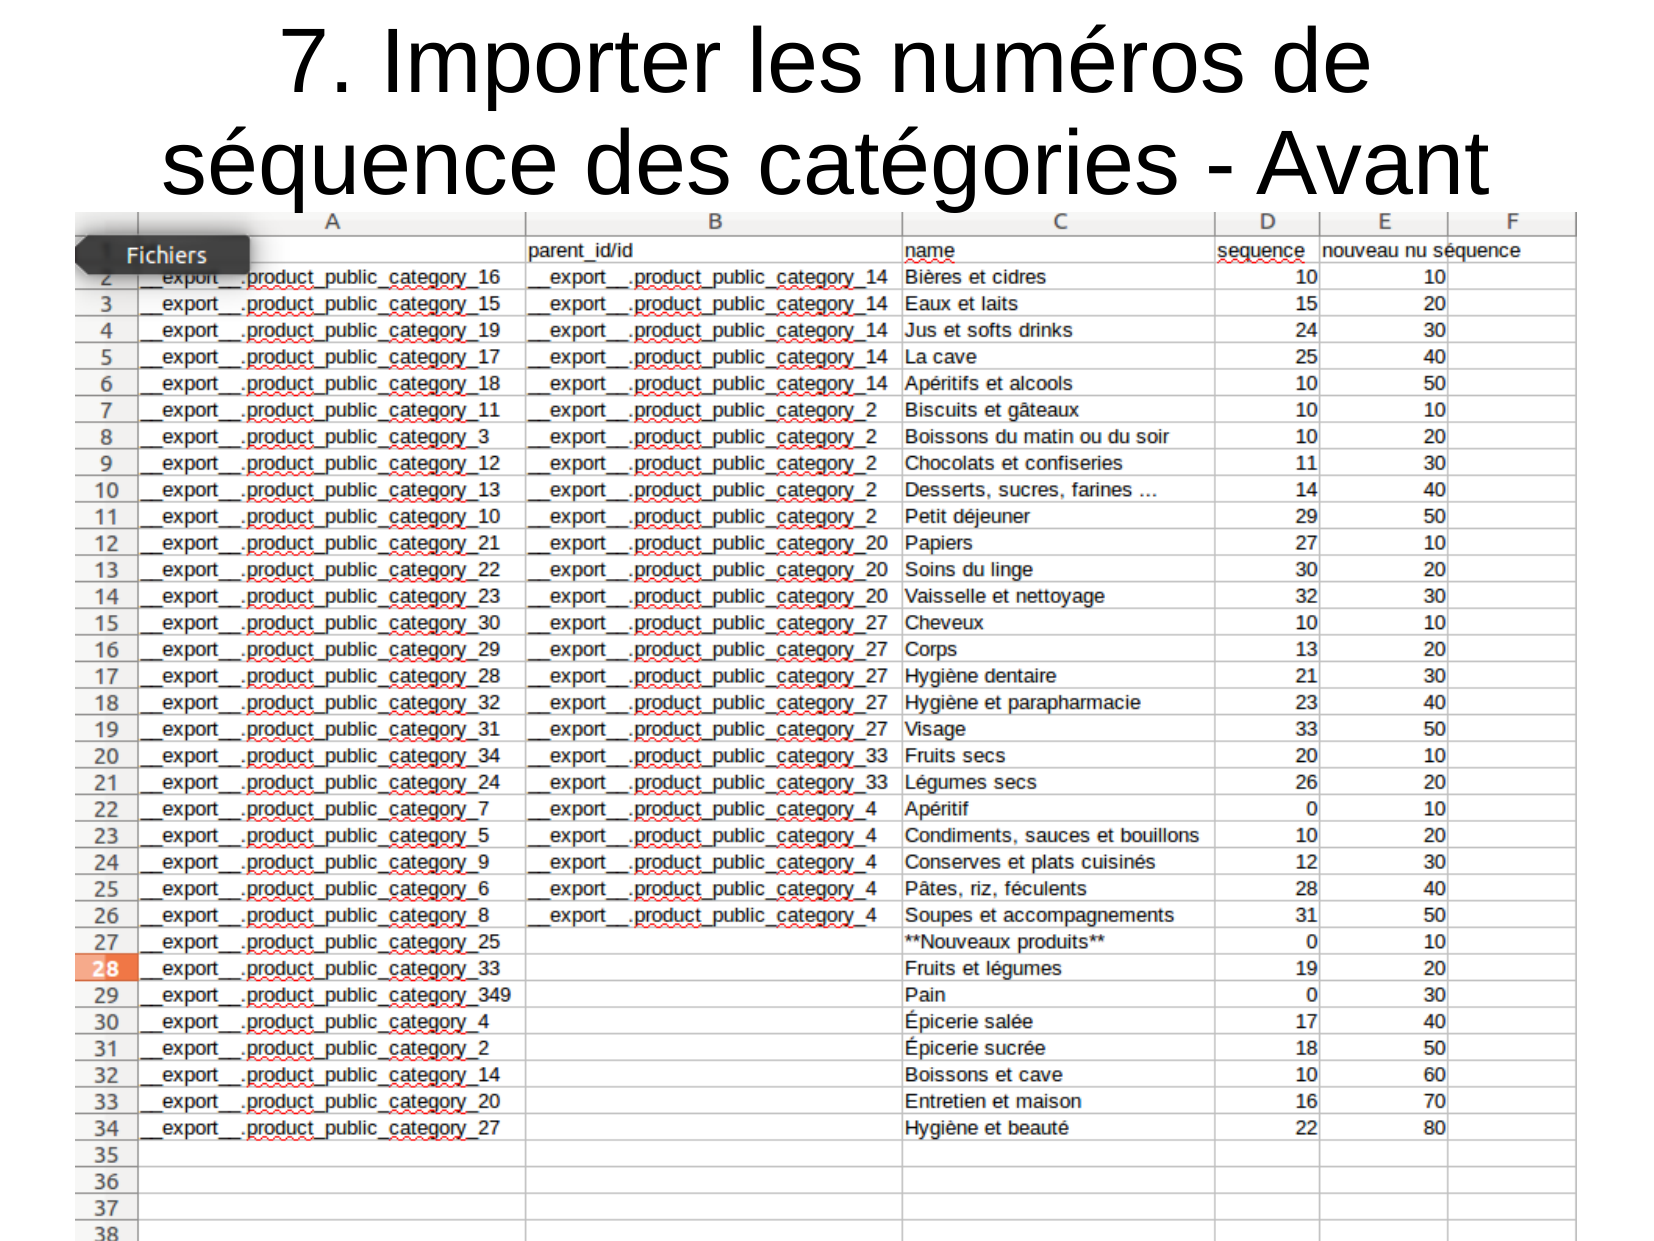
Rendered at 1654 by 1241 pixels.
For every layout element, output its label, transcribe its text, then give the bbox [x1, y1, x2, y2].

picture [75, 212, 1577, 1241]
title 7. Importer les numéros de séquence des catégories - Avant [82, 8, 1571, 216]
